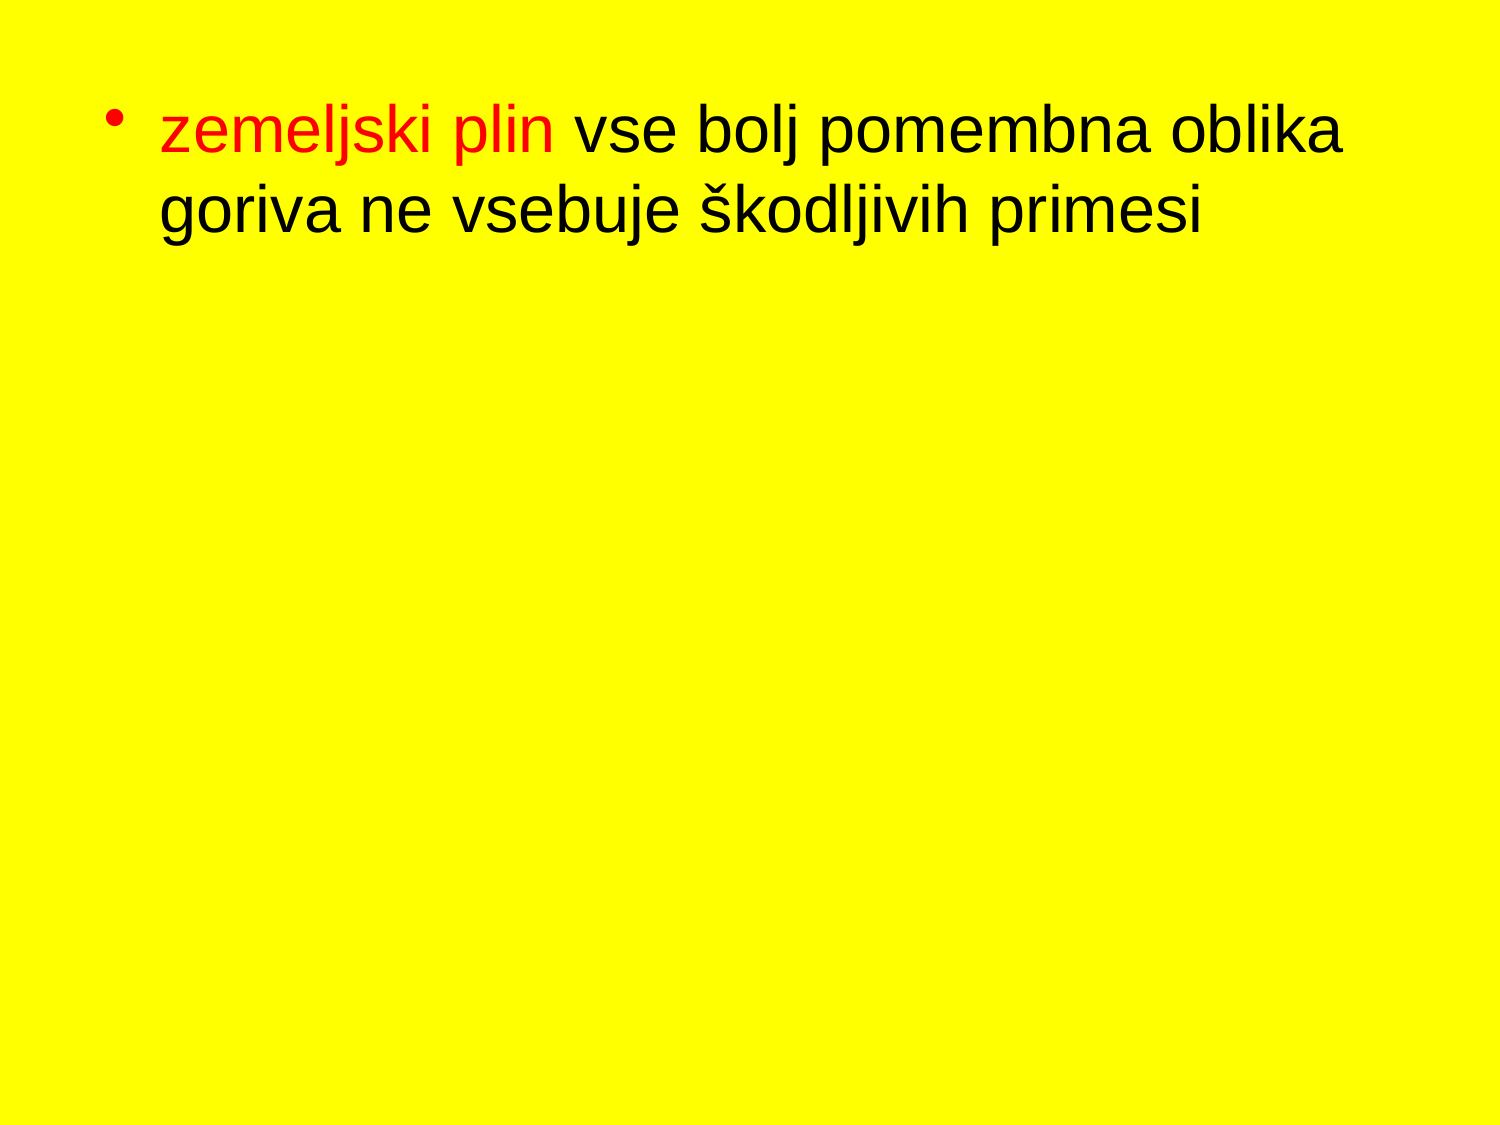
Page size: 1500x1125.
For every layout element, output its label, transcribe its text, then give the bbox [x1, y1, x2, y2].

list zemeljski plin vse bolj pomembna oblika goriva ne vsebuje škodljivih primesi [88, 78, 1439, 970]
